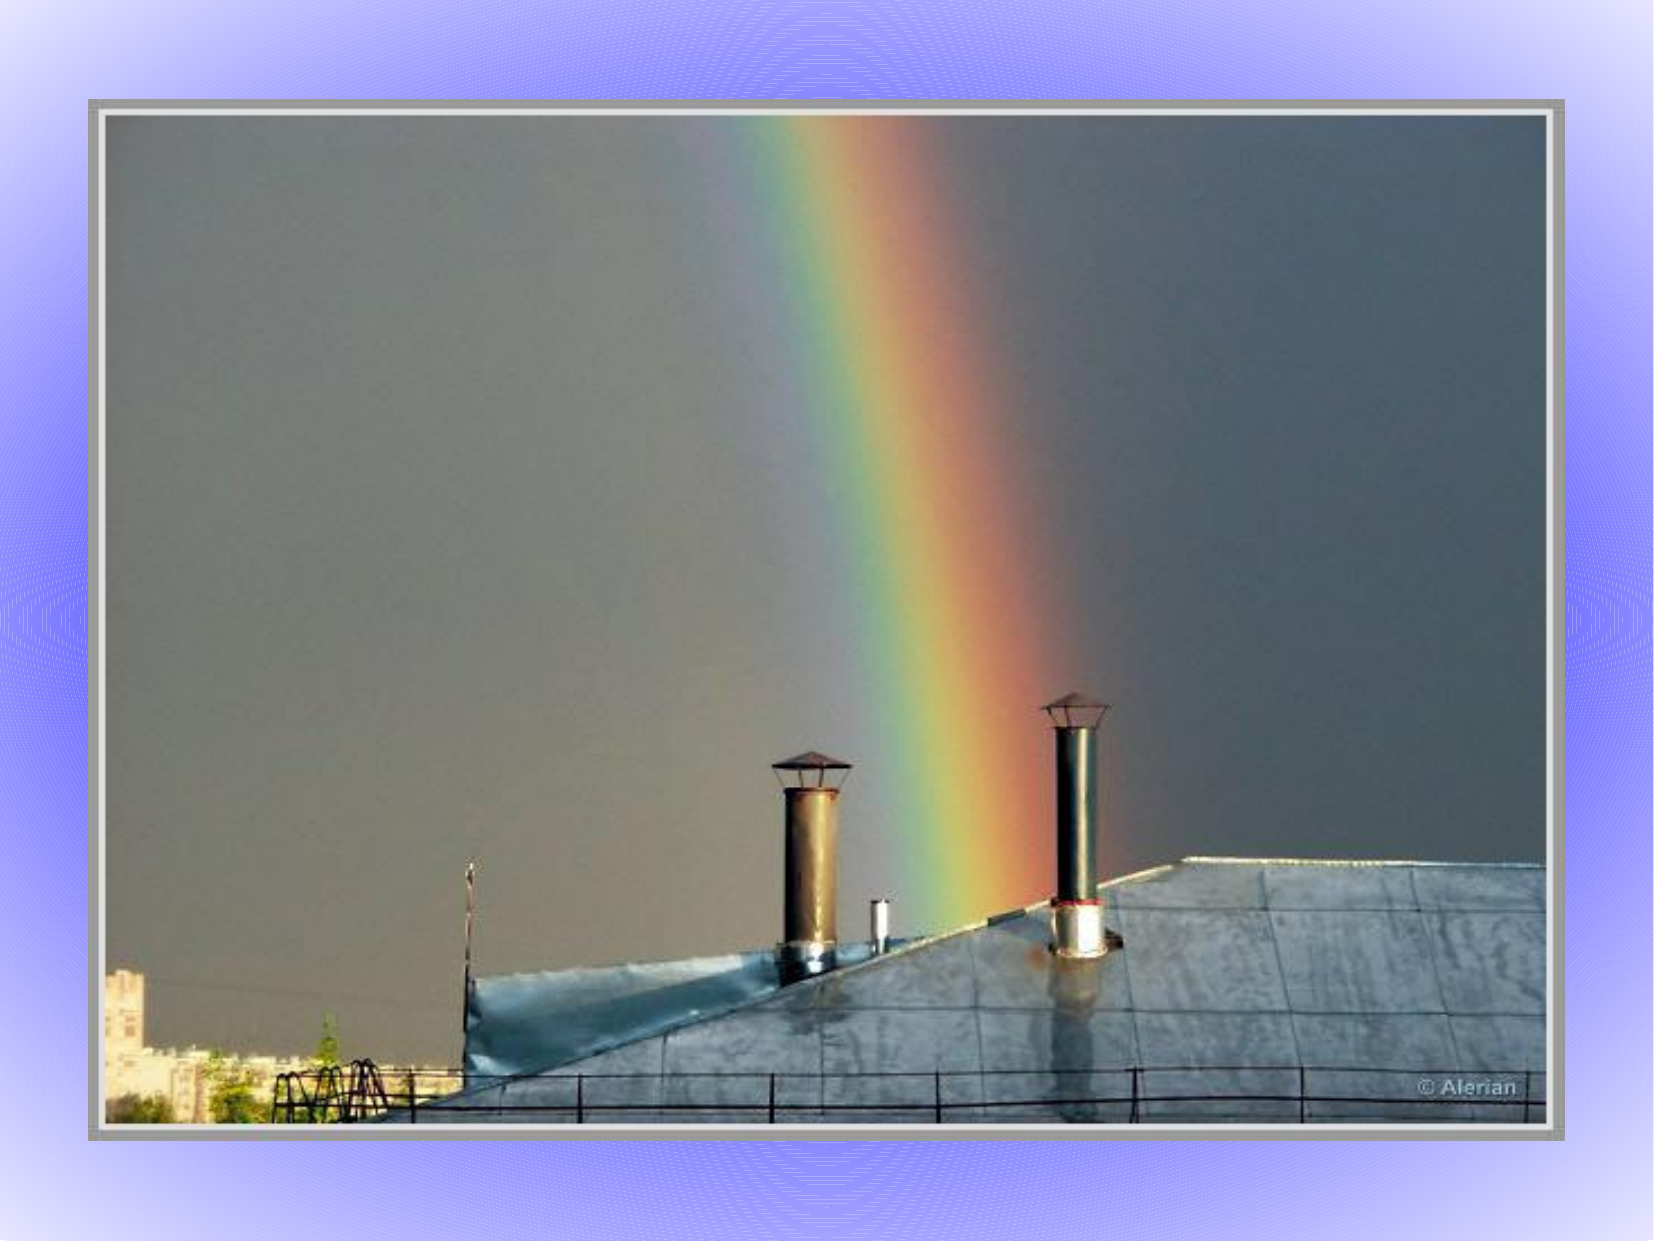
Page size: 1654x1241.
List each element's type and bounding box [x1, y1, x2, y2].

picture [88, 99, 1565, 1141]
